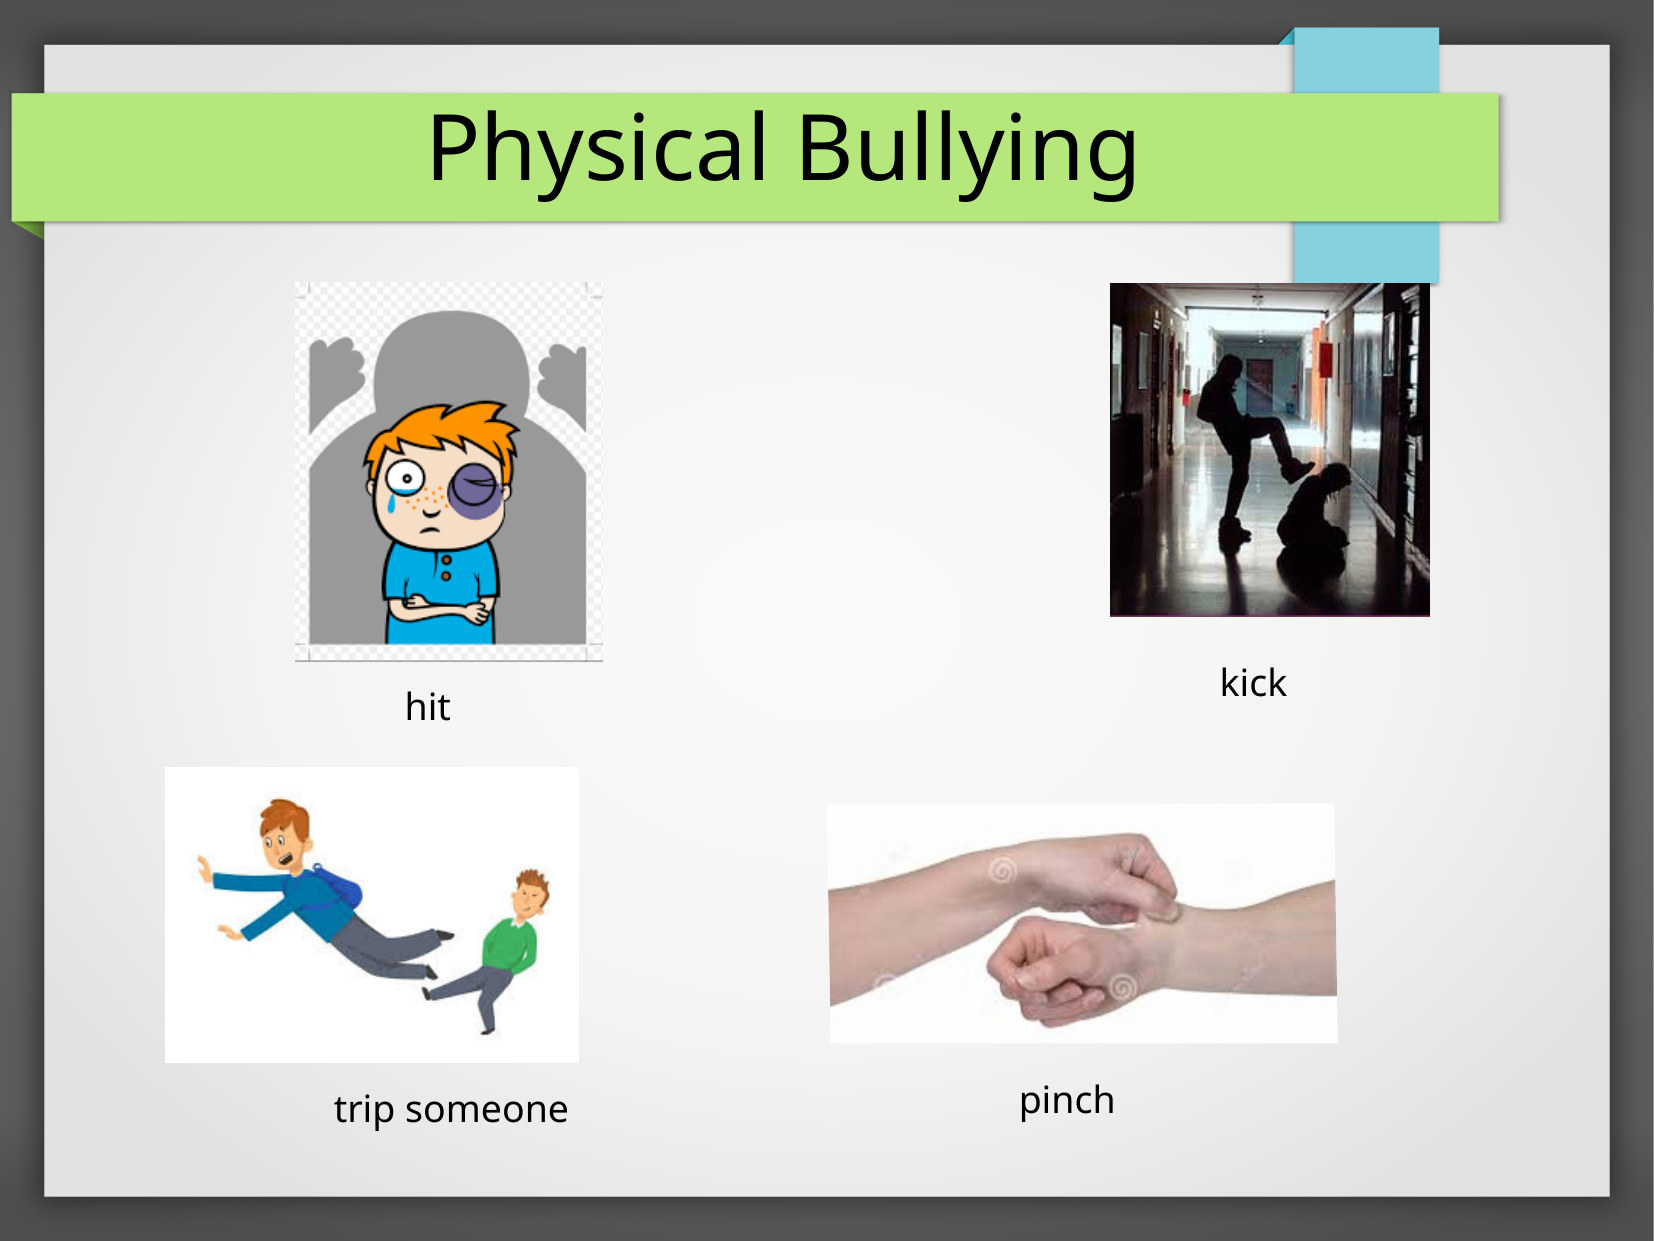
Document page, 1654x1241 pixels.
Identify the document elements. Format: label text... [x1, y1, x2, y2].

picture [0, 0, 1654, 1241]
text_box kick [1204, 649, 1382, 717]
text_box hit [389, 673, 638, 741]
text_box pinch [1003, 1066, 1418, 1134]
text_box [366, 685, 556, 757]
text_box trip someone [318, 1074, 697, 1195]
title Physical Bullying [425, 40, 1654, 249]
text_box [1204, 649, 1394, 721]
